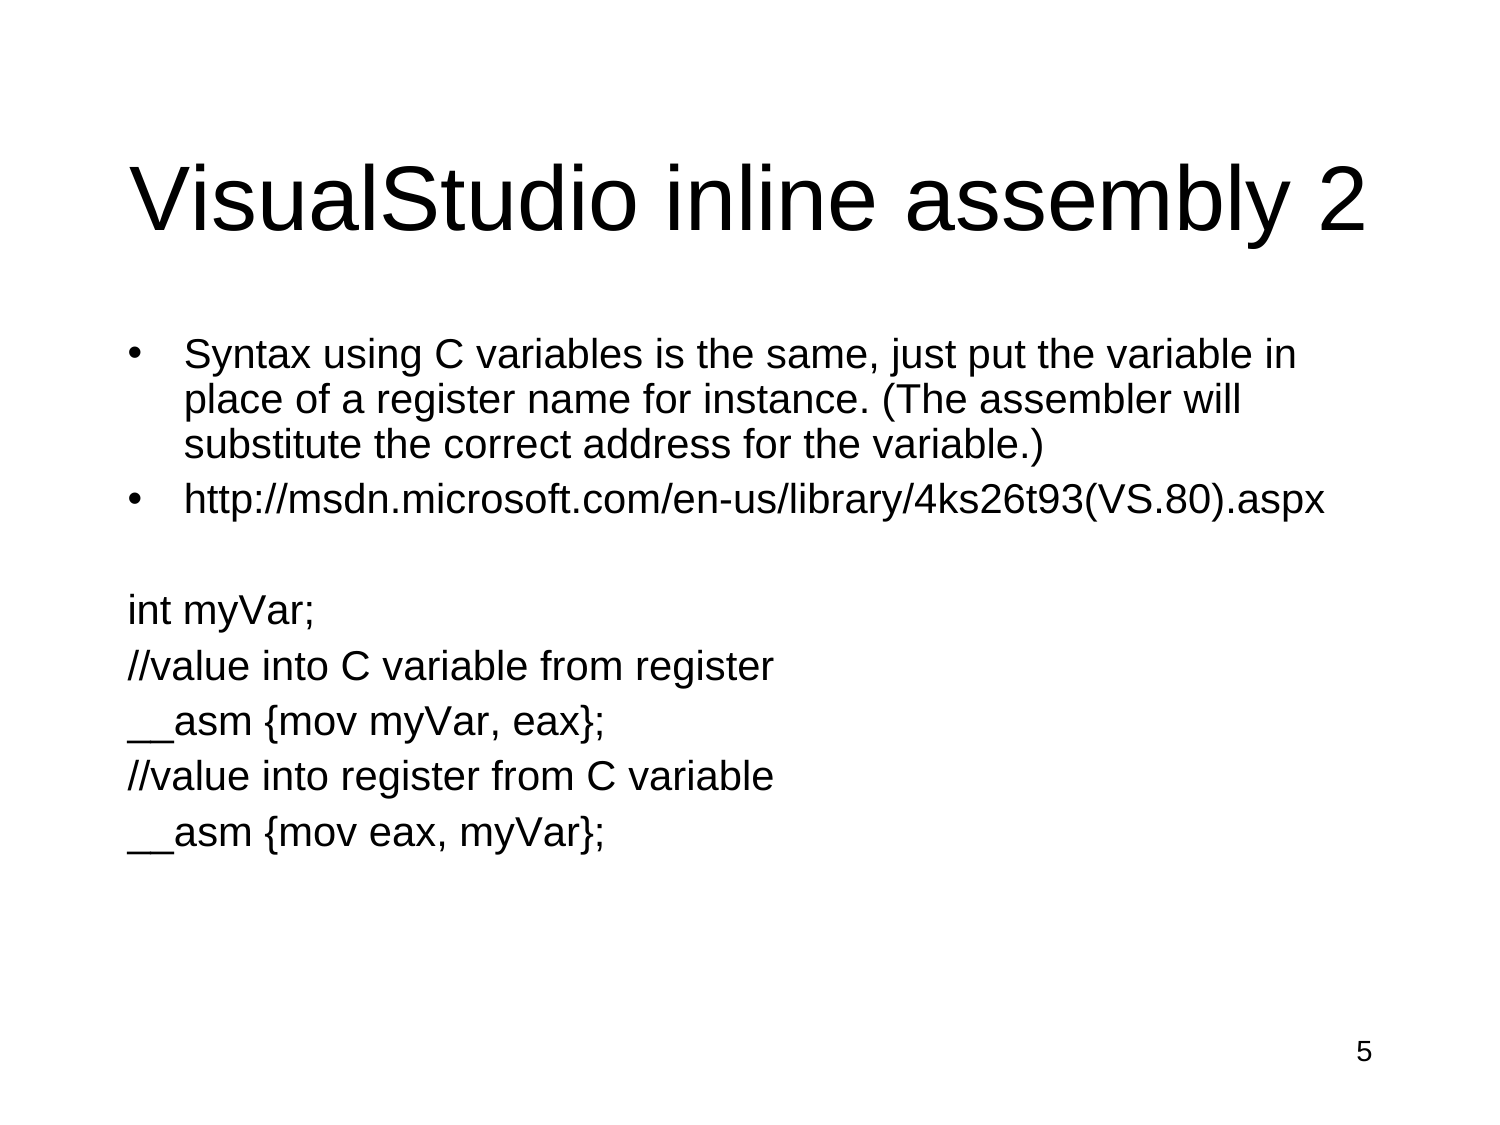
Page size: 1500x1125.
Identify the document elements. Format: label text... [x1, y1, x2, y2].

title VisualStudio inline assembly 2 [112, 99, 1388, 288]
list Syntax using C variables is the same, just put the variable in place of a register name for instance. (The assembler will substitute the correct address for the variable.) http://msdn.microsoft.com/en-us/library/4ks26t93(VS.80).aspx int myVar; //value into C variable from register __asm {mov myVar, eax}; //value into register from C variable __asm {mov eax, myVar}; [112, 324, 1388, 1001]
text_box <number> [1074, 1025, 1388, 1101]
